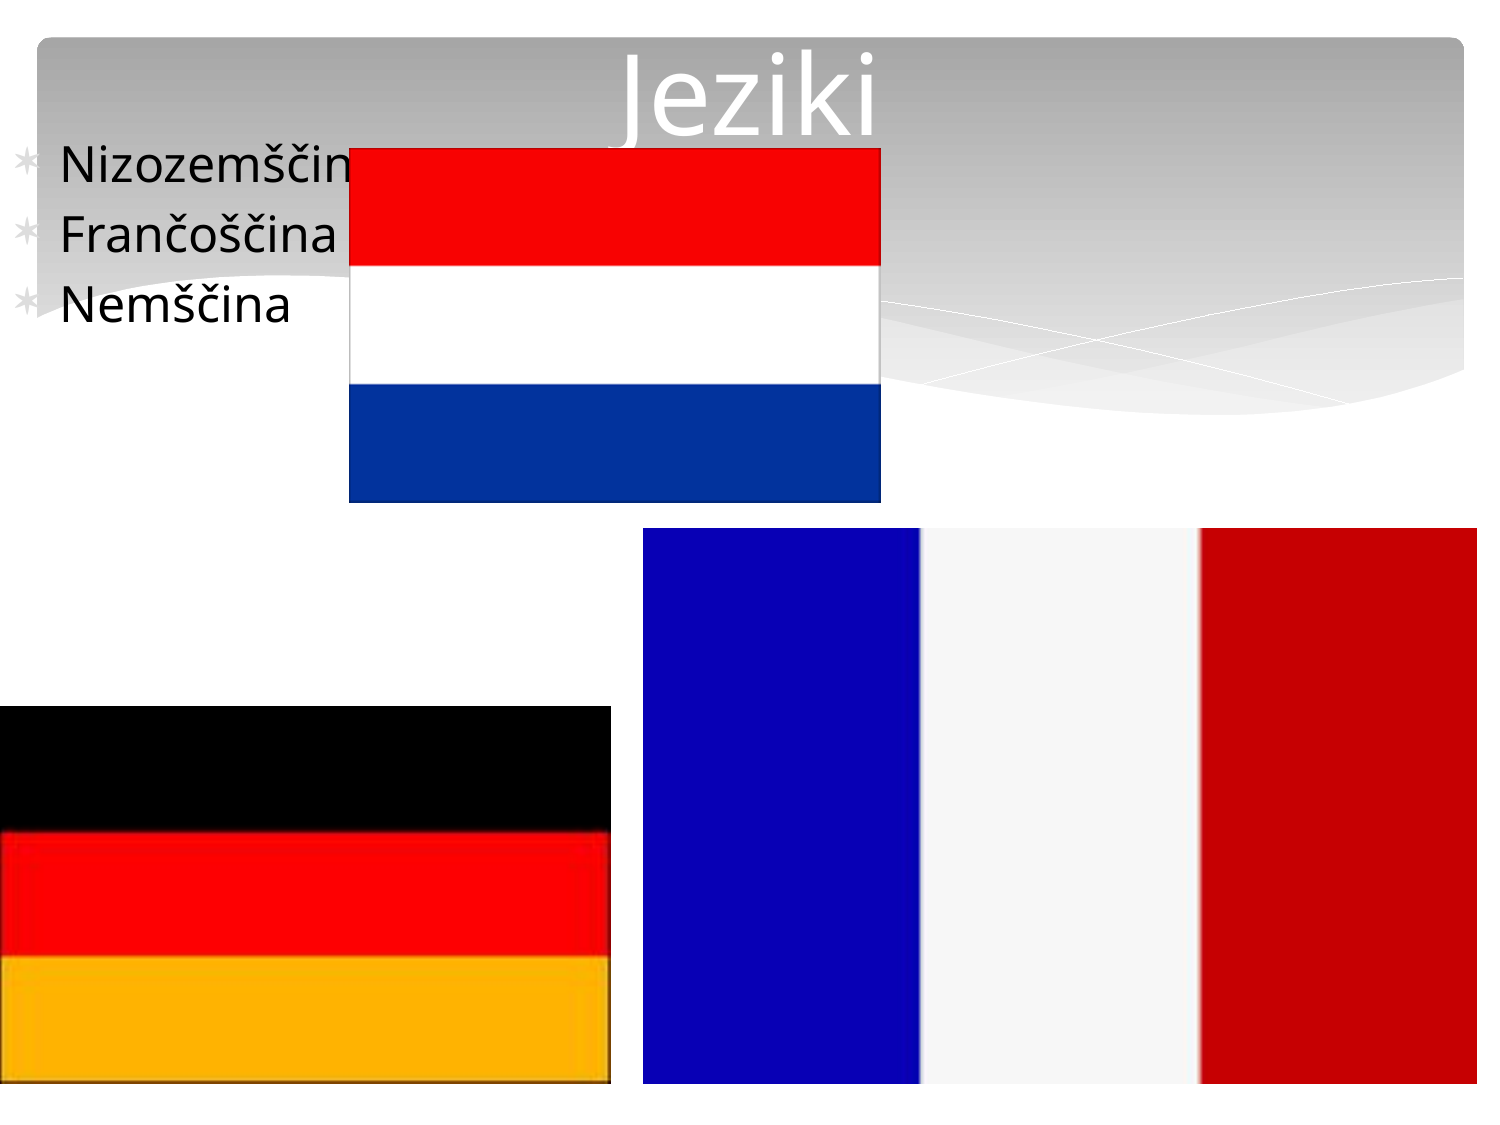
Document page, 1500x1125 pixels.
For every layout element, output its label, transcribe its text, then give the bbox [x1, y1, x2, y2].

title Jeziki [75, 19, 1425, 161]
picture [0, 706, 611, 1084]
list Nizozemščina Frančoščina Nemščina [0, 125, 1500, 1125]
picture [349, 148, 881, 503]
picture [643, 528, 1477, 1084]
